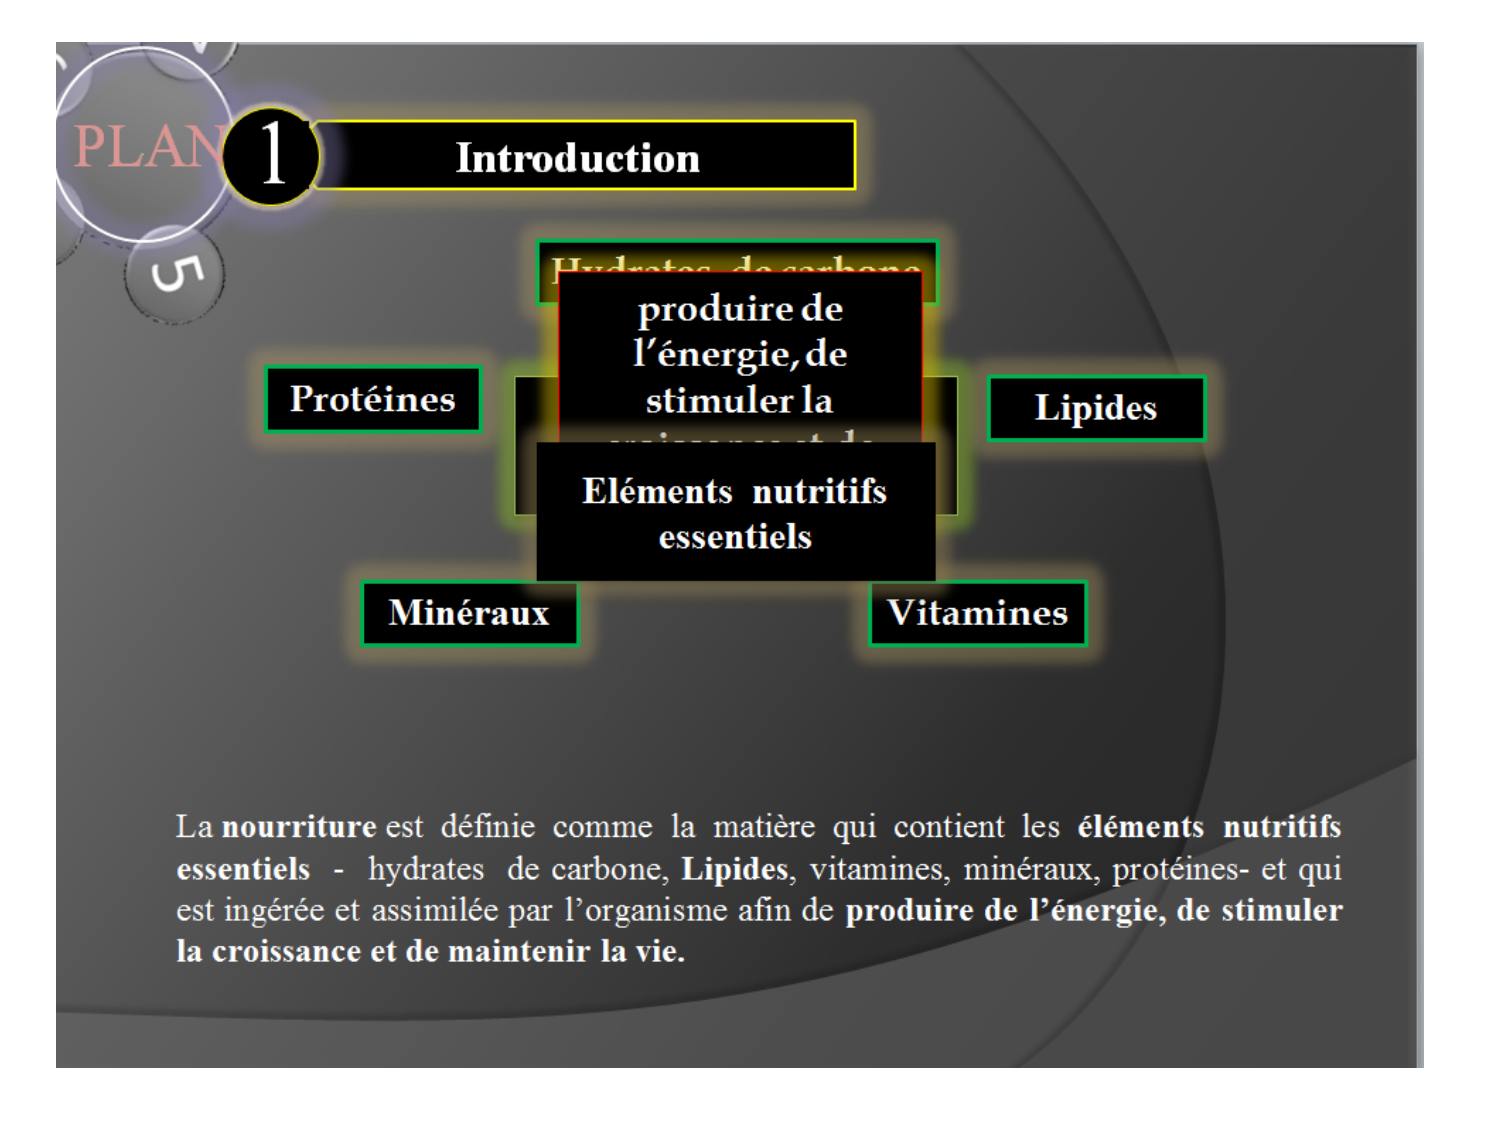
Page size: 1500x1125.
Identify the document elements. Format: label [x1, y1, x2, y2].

picture [56, 42, 1424, 1068]
